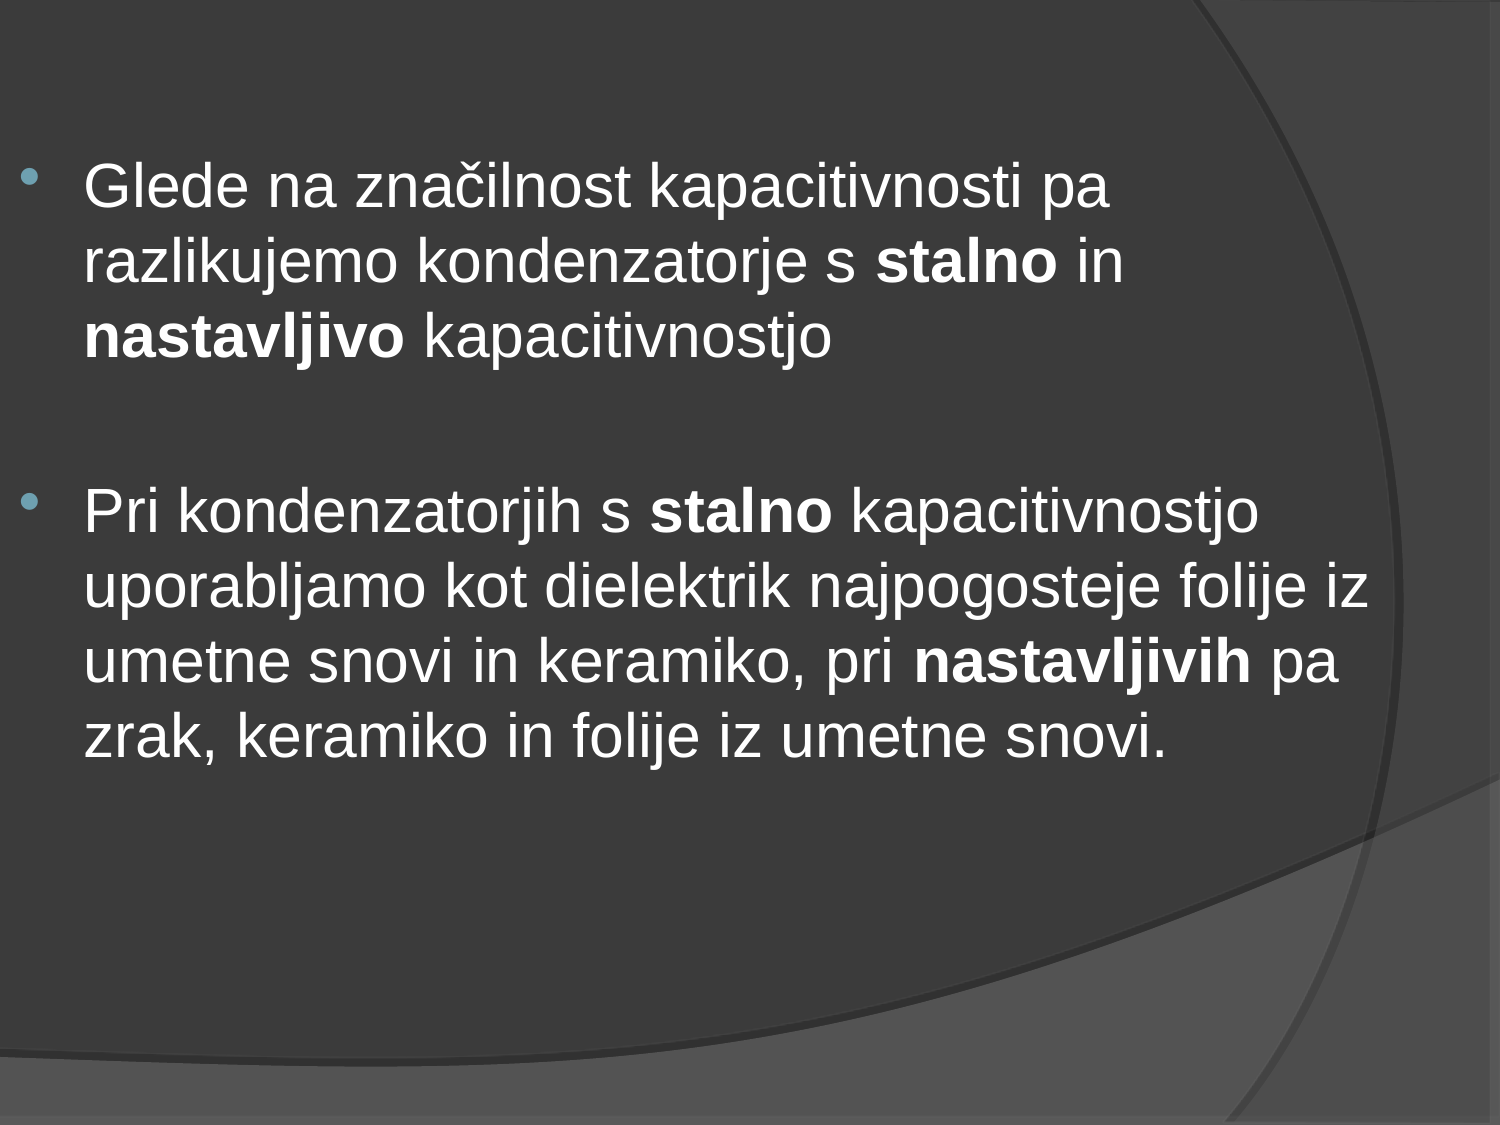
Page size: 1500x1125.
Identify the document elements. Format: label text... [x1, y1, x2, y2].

list Glede na značilnost kapacitivnosti pa razlikujemo kondenzatorje s stalno in nastavljivo kapacitivnostjo Pri kondenzatorjih s stalno kapacitivnostjo uporabljamo kot dielektrik najpogosteje folije iz umetne snovi in keramiko, pri nastavljivih pa zrak, keramiko in folije iz umetne snovi. [0, 137, 1450, 880]
